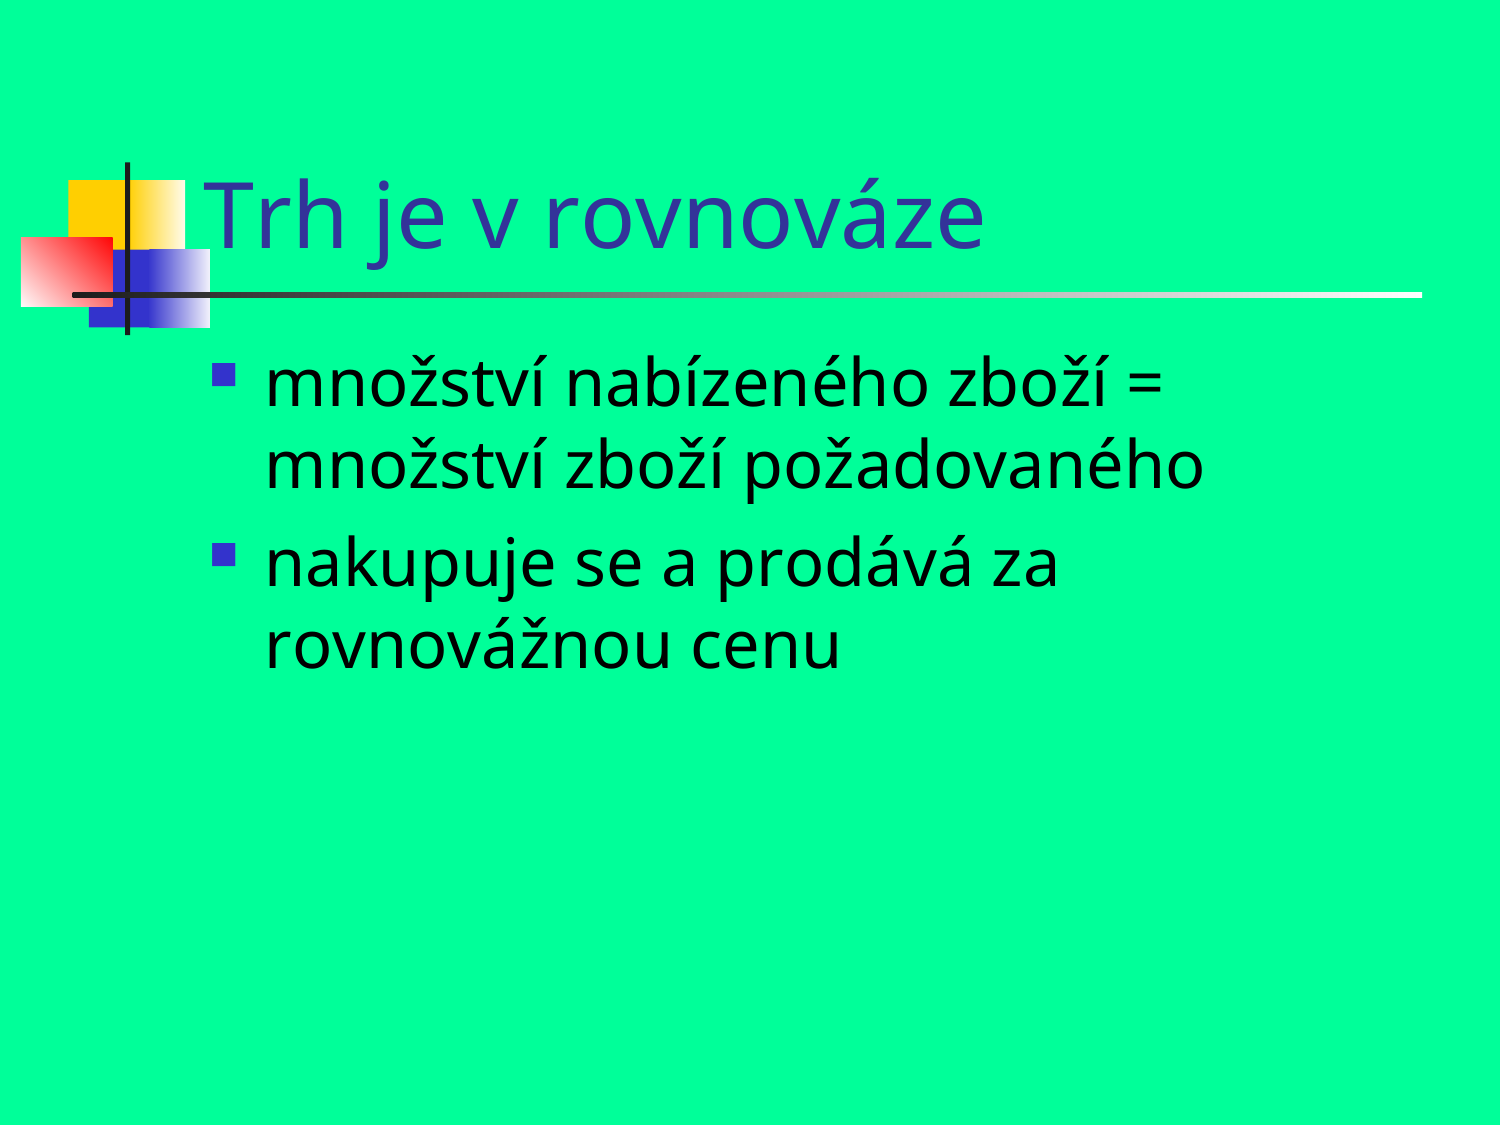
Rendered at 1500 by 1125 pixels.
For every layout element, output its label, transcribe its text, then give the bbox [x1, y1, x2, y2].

list množství nabízeného zboží = množství zboží požadovaného nakupuje se a prodává za rovnovážnou cenu [193, 331, 1469, 1032]
title Trh je v rovnováze [188, 35, 1467, 276]
